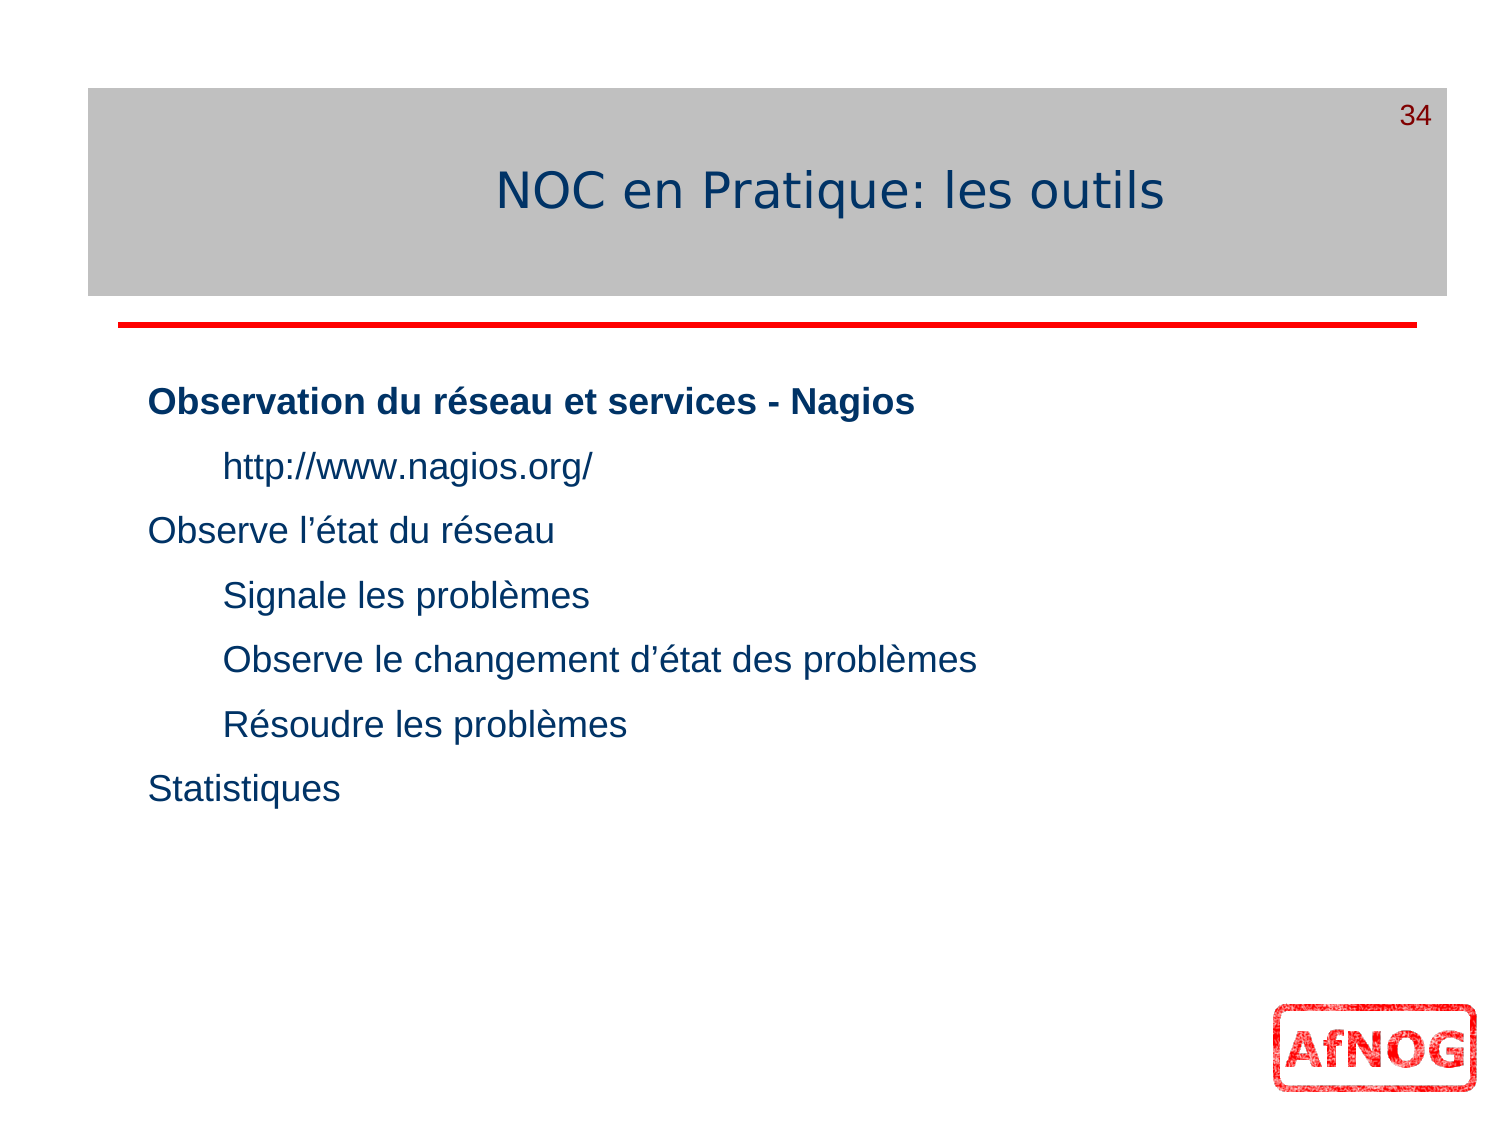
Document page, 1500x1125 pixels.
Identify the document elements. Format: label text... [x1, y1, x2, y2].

picture [1273, 1003, 1477, 1092]
title NOC en Pratique: les outils [225, 99, 1437, 289]
list Observation du réseau et services - Nagios http://www.nagios.org/ Observe l’état du réseau Signale les problèmes Observe le changement d’état des problèmes Résoudre les problèmes Statistiques [132, 363, 1439, 1001]
